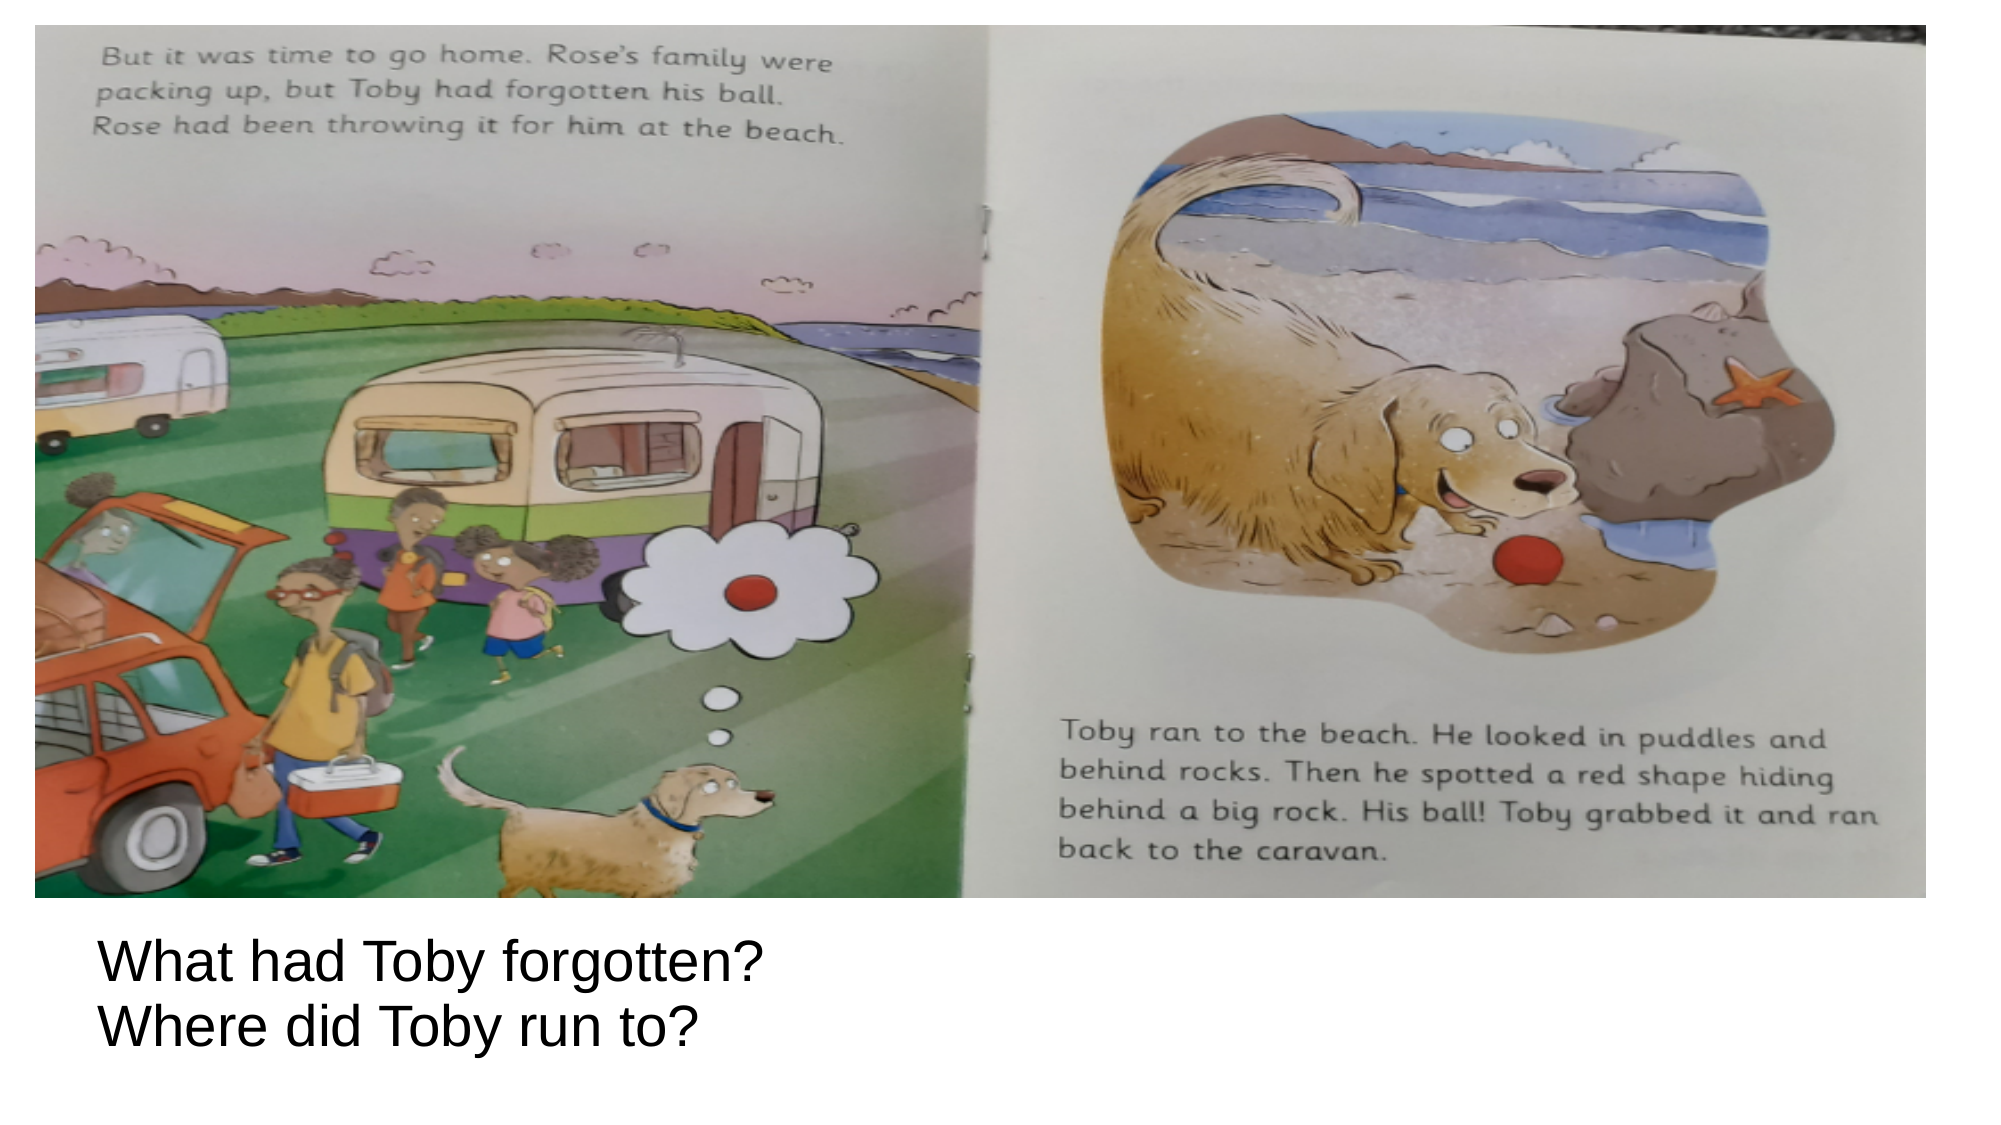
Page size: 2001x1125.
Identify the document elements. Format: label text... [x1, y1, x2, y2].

text_box What had Toby forgotten? Where did Toby run to? [82, 921, 1689, 1067]
picture [35, 23, 1926, 904]
